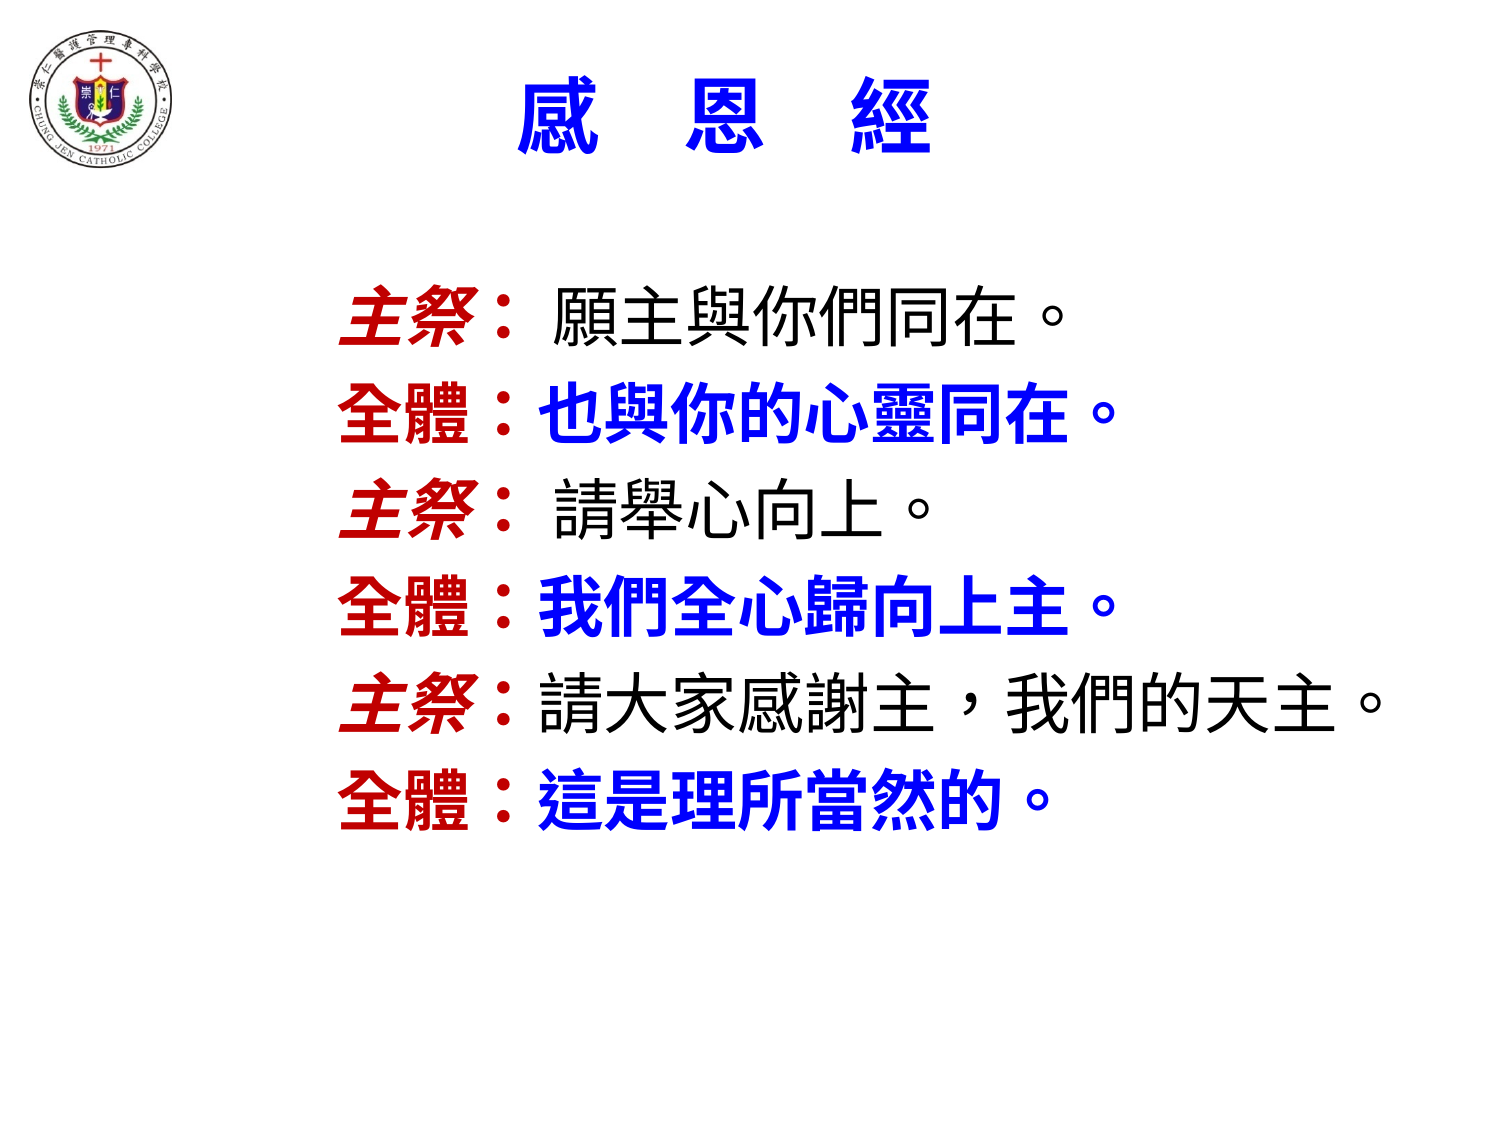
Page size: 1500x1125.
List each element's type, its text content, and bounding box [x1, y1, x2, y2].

title 感 恩 經 [135, 42, 1315, 185]
list 主祭： 願主與你們同在。 全體：也與你的心靈同在。 主祭： 請舉心向上。 全體：我們全心歸向上主。 主祭：請大家感謝主，我們的天主。 全體：這是理所當然的。 [265, 267, 1436, 1005]
